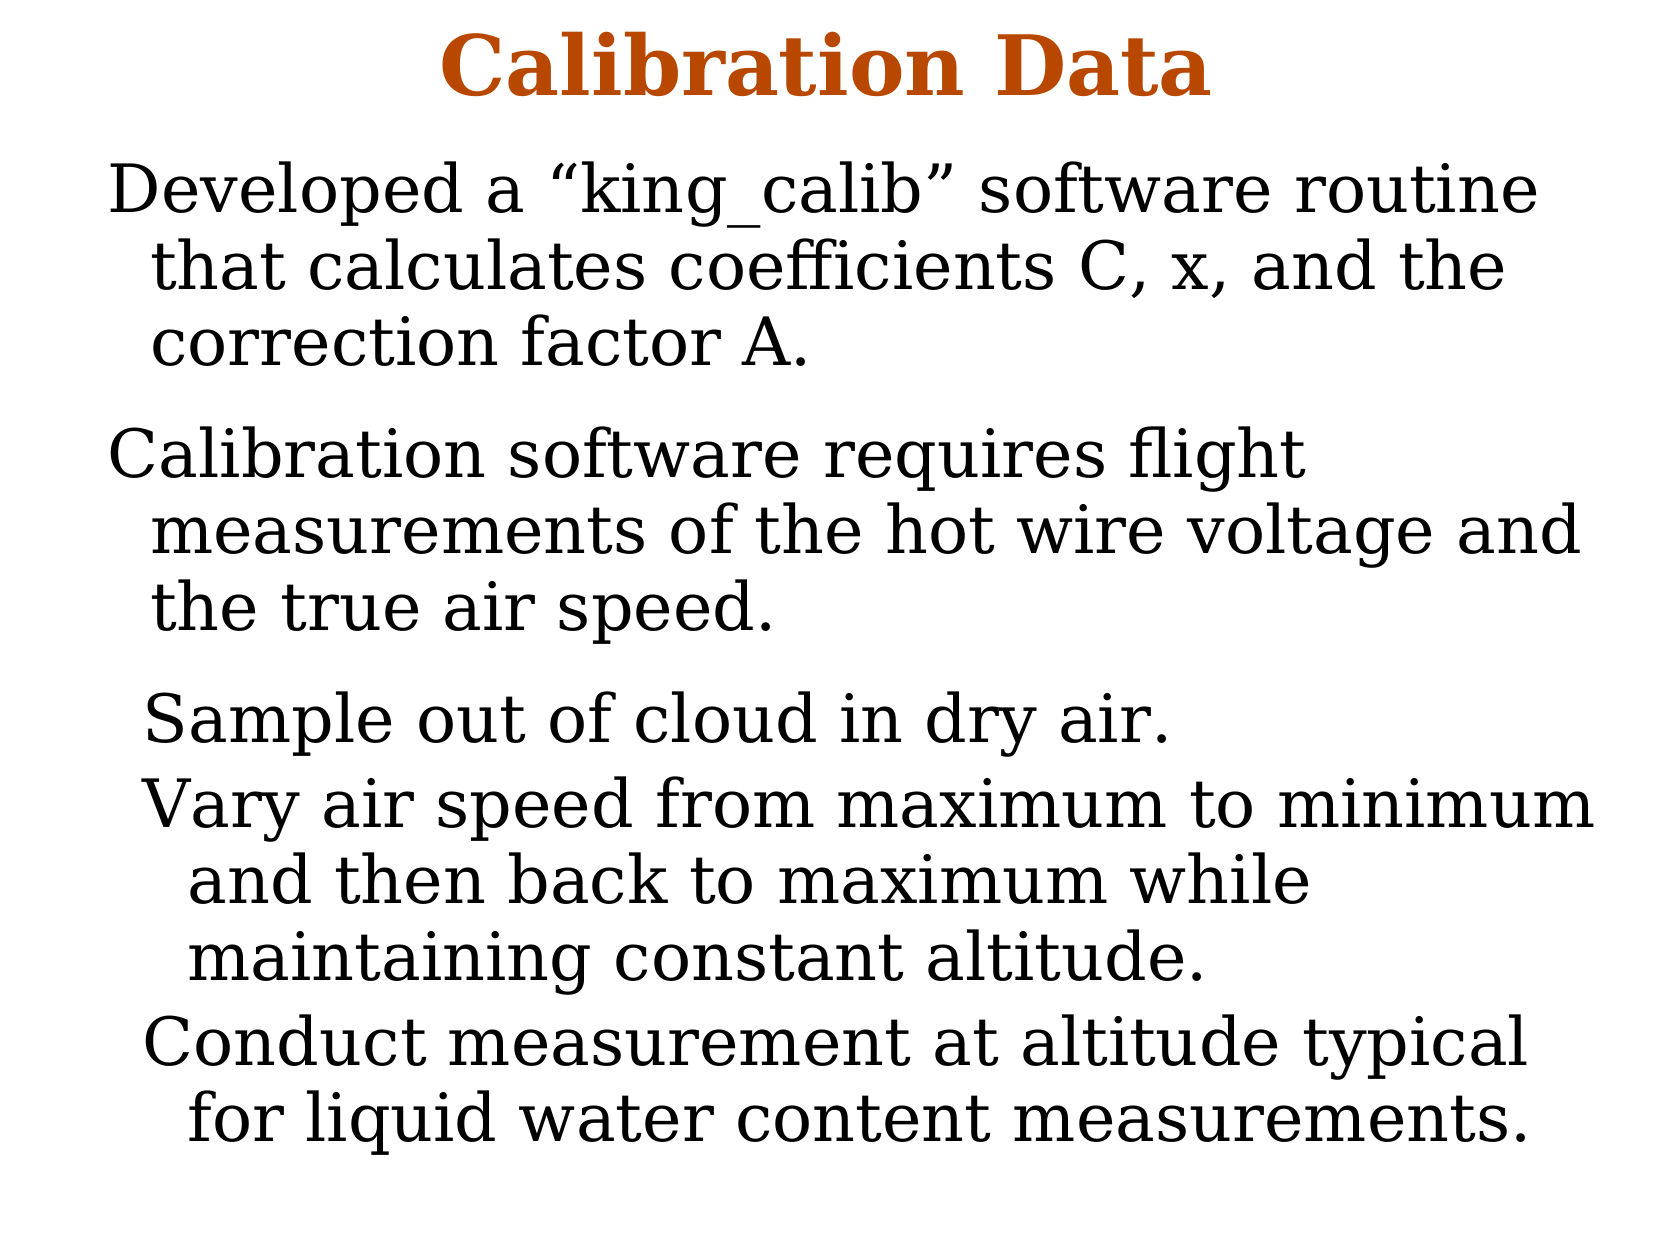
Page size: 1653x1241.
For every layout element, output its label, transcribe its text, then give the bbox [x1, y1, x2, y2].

text_box Developed a “king_calib” software routine that calculates coefficients C, x, and the correction factor A. Calibration software requires flight measurements of the hot wire voltage and the true air speed. Sample out of cloud in dry air. Vary air speed from maximum to minimum and then back to maximum while maintaining constant altitude. Conduct measurement at altitude typical for liquid water content measurements. [37, 152, 1612, 1157]
text_box Calibration Data [0, 18, 1653, 115]
